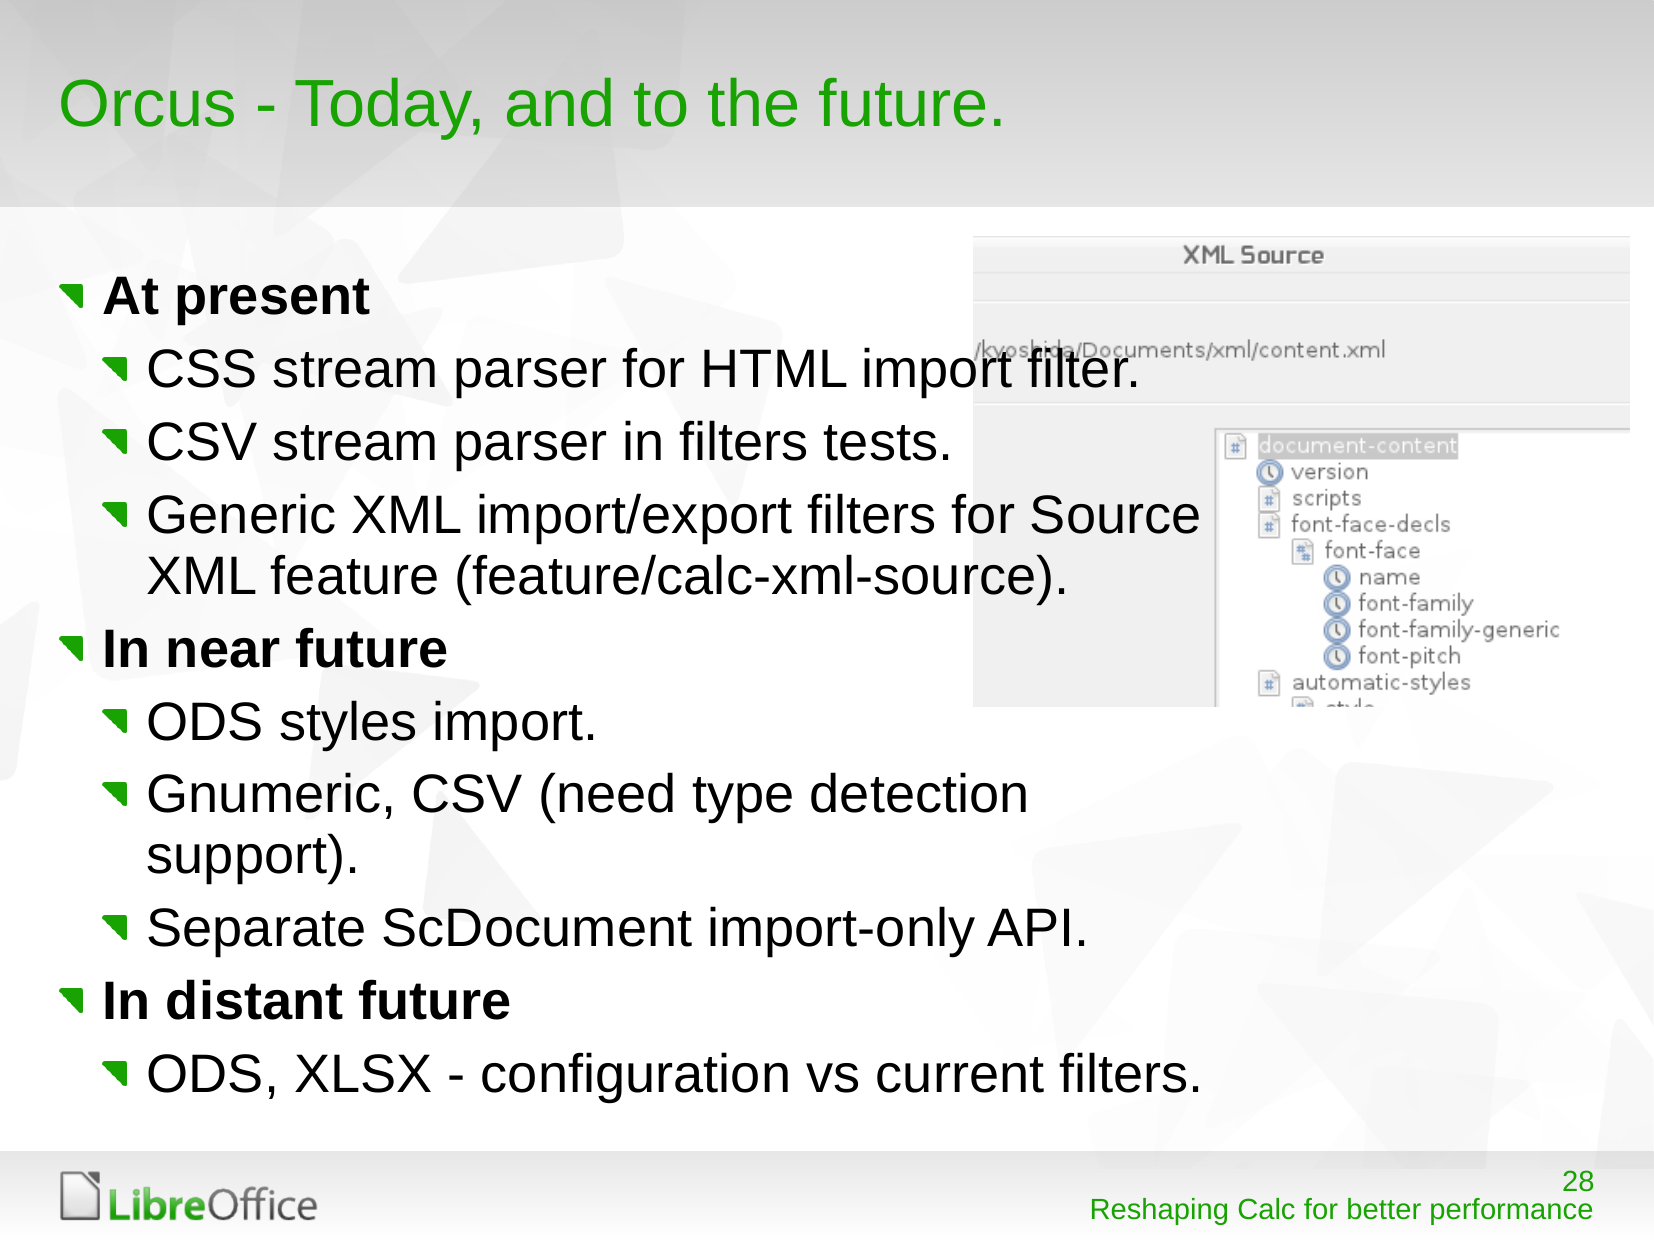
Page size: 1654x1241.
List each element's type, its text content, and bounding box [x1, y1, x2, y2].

title Orcus - Today, and to the future. [59, 29, 1595, 178]
list At present CSS stream parser for HTML import filter. CSV stream parser in filters tests. Generic XML import/export filters for Source XML feature (feature/calc-xml-source). In near future ODS styles import. Gnumeric, CSV (need type detection support). Separate ScDocument import-only API. In distant future ODS, XLSX - configuration vs current filters. [59, 265, 1247, 1114]
picture [0, 0, 783, 931]
picture [915, 236, 1654, 1169]
picture [41, 1152, 337, 1240]
